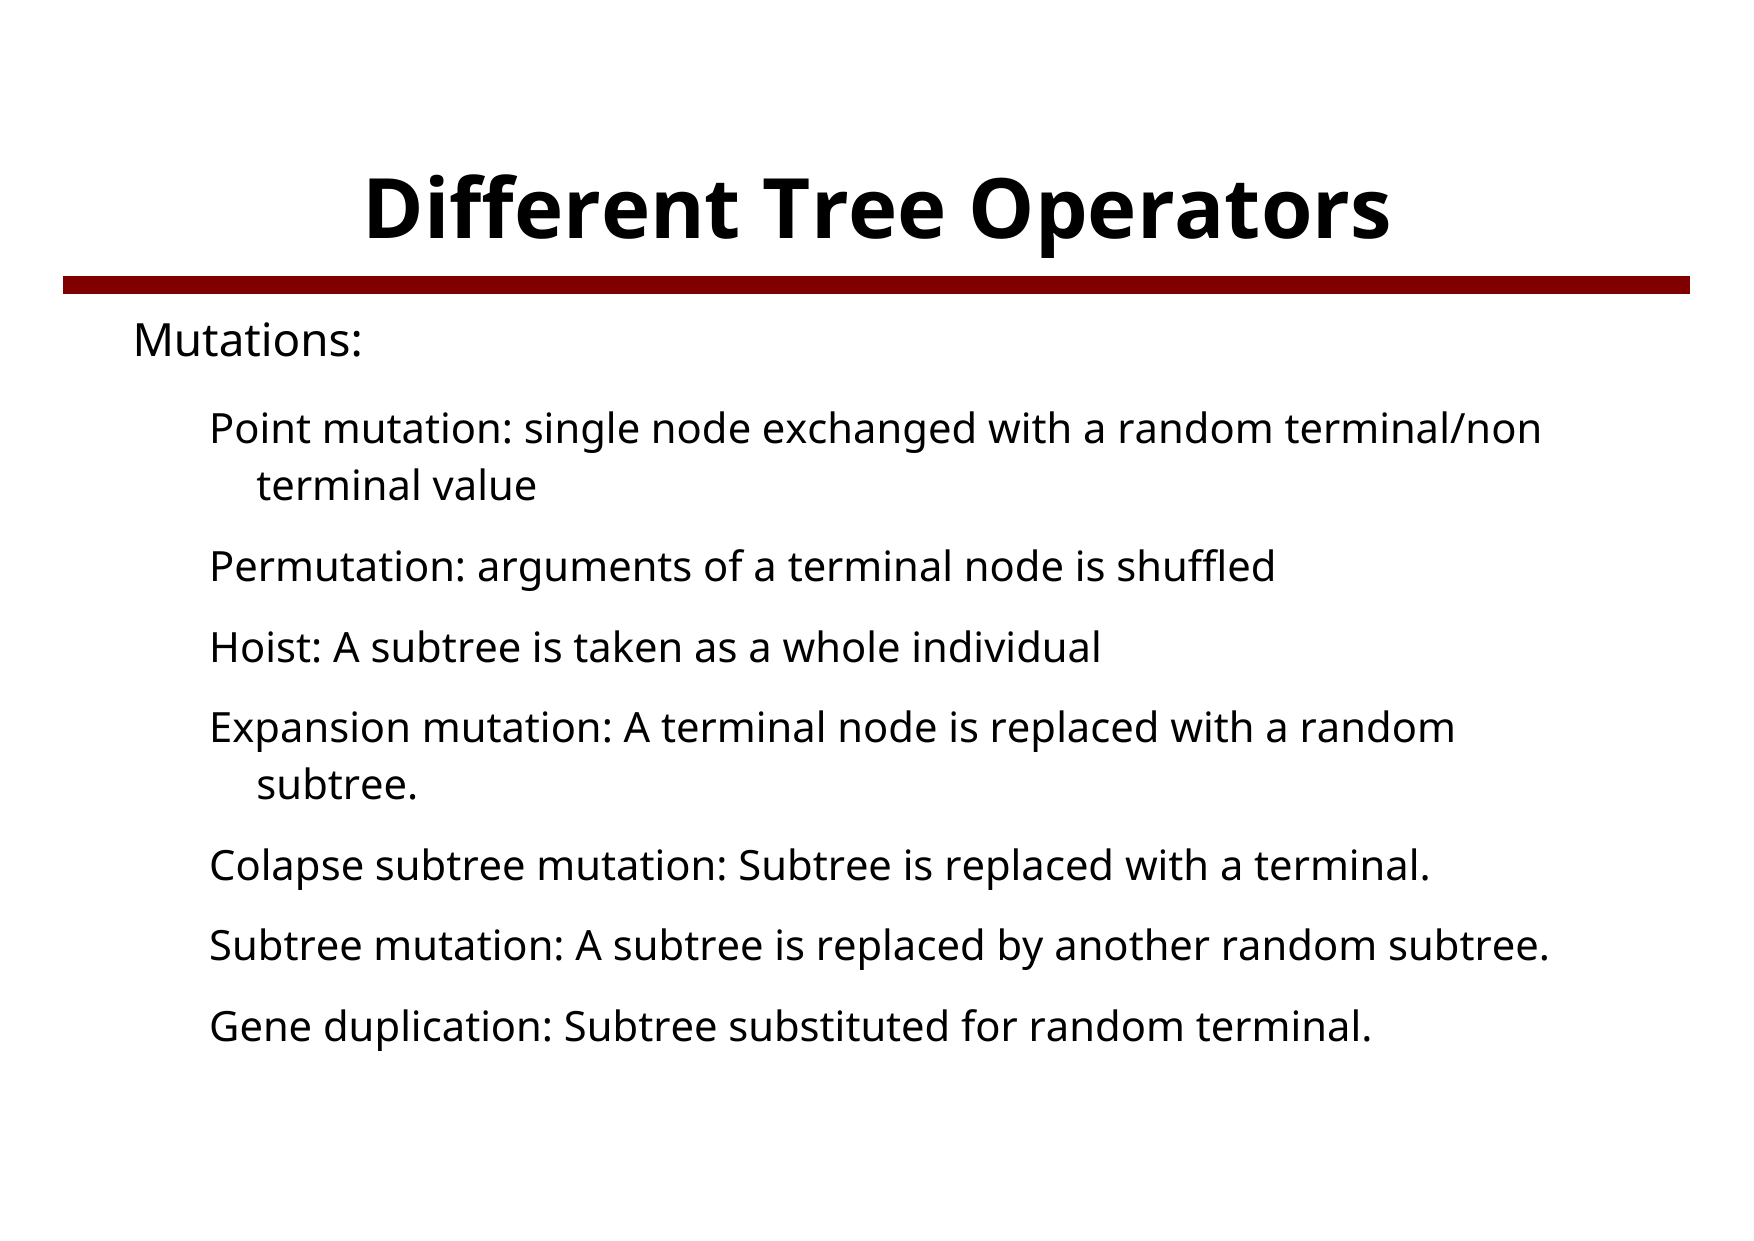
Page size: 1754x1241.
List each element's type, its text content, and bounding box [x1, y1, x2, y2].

title Different Tree Operators [128, 102, 1627, 311]
list Mutations: Point mutation: single node exchanged with a random terminal/non terminal value Permutation: arguments of a terminal node is shuffled Hoist: A subtree is taken as a whole individual Expansion mutation: A terminal node is replaced with a random subtree. Colapse subtree mutation: Subtree is replaced with a terminal. Subtree mutation: A subtree is replaced by another random subtree. Gene duplication: Subtree substituted for random terminal. [114, 307, 1613, 1089]
